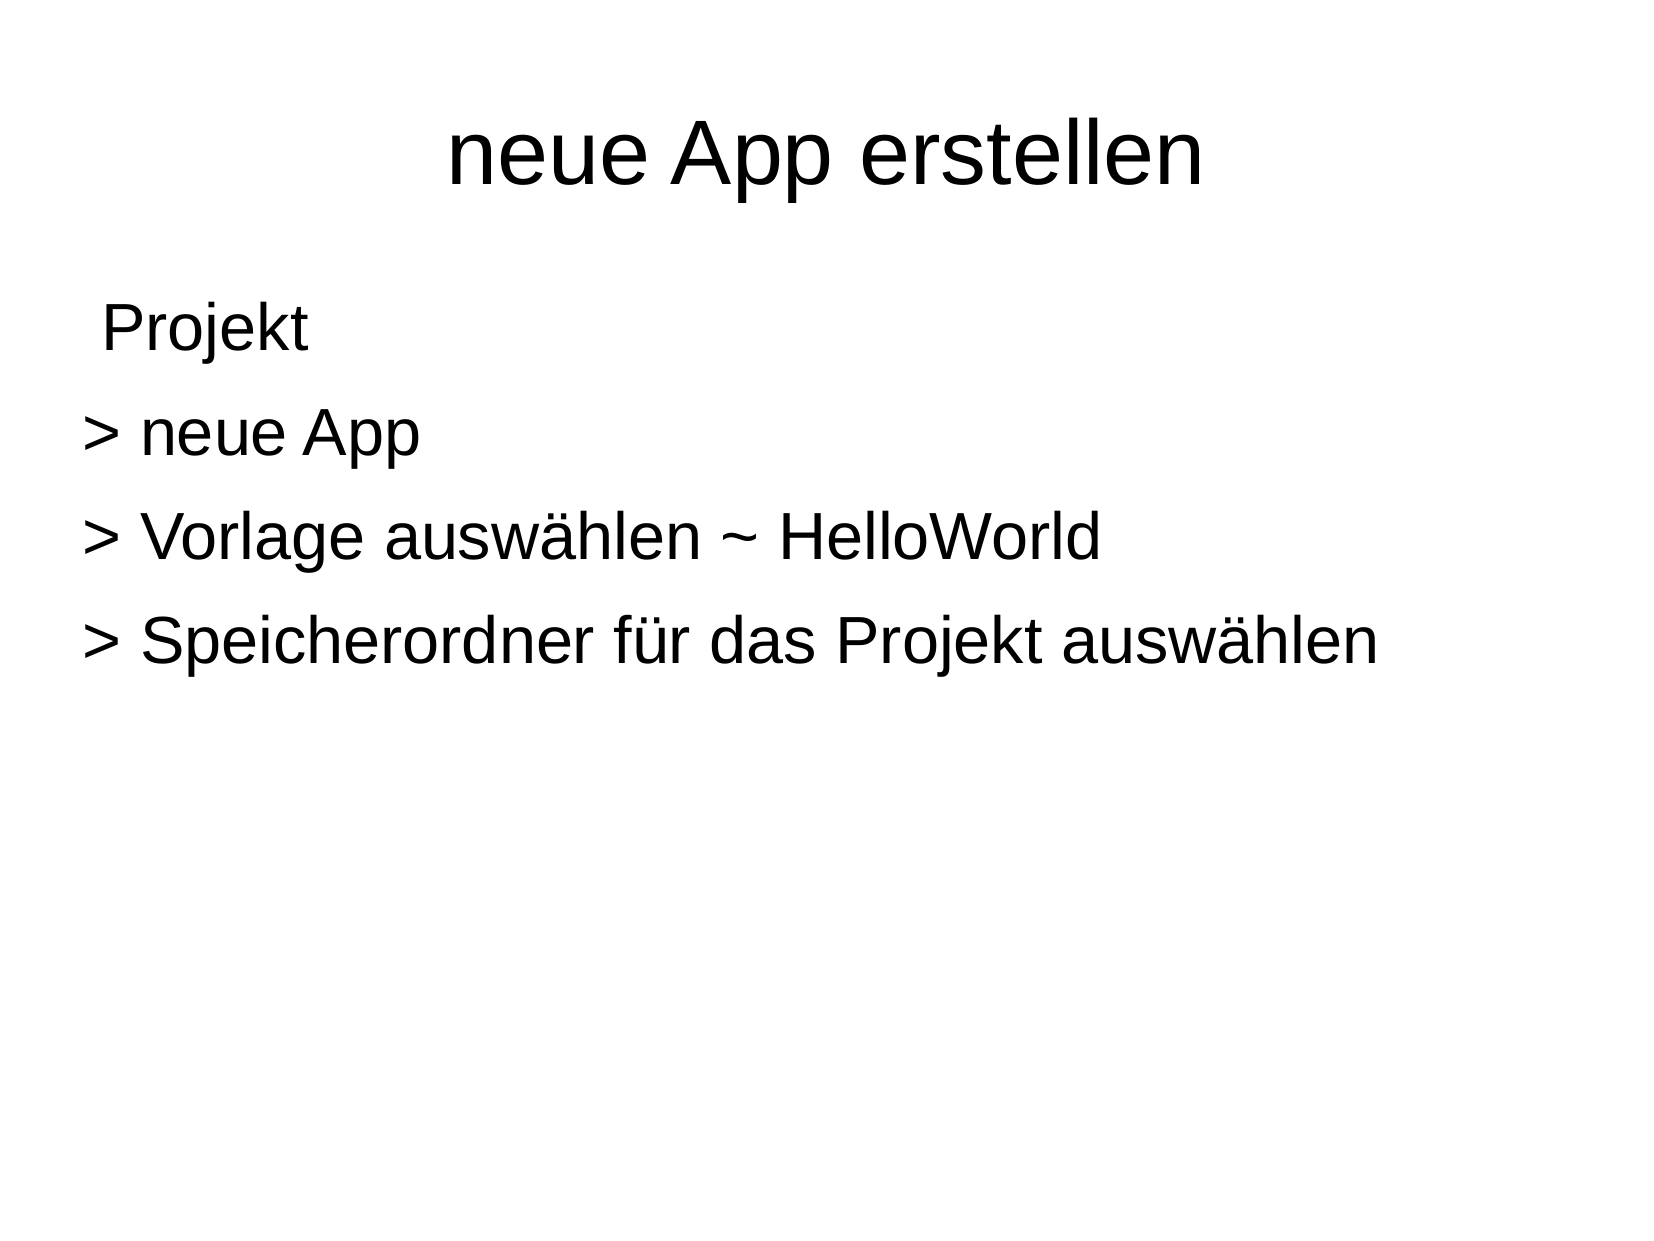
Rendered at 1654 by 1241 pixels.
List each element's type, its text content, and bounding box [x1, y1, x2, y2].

list Projekt > neue App > Vorlage auswählen ~ HelloWorld > Speicherordner für das Projekt auswählen [82, 290, 1571, 1099]
title neue App erstellen [82, 49, 1571, 257]
